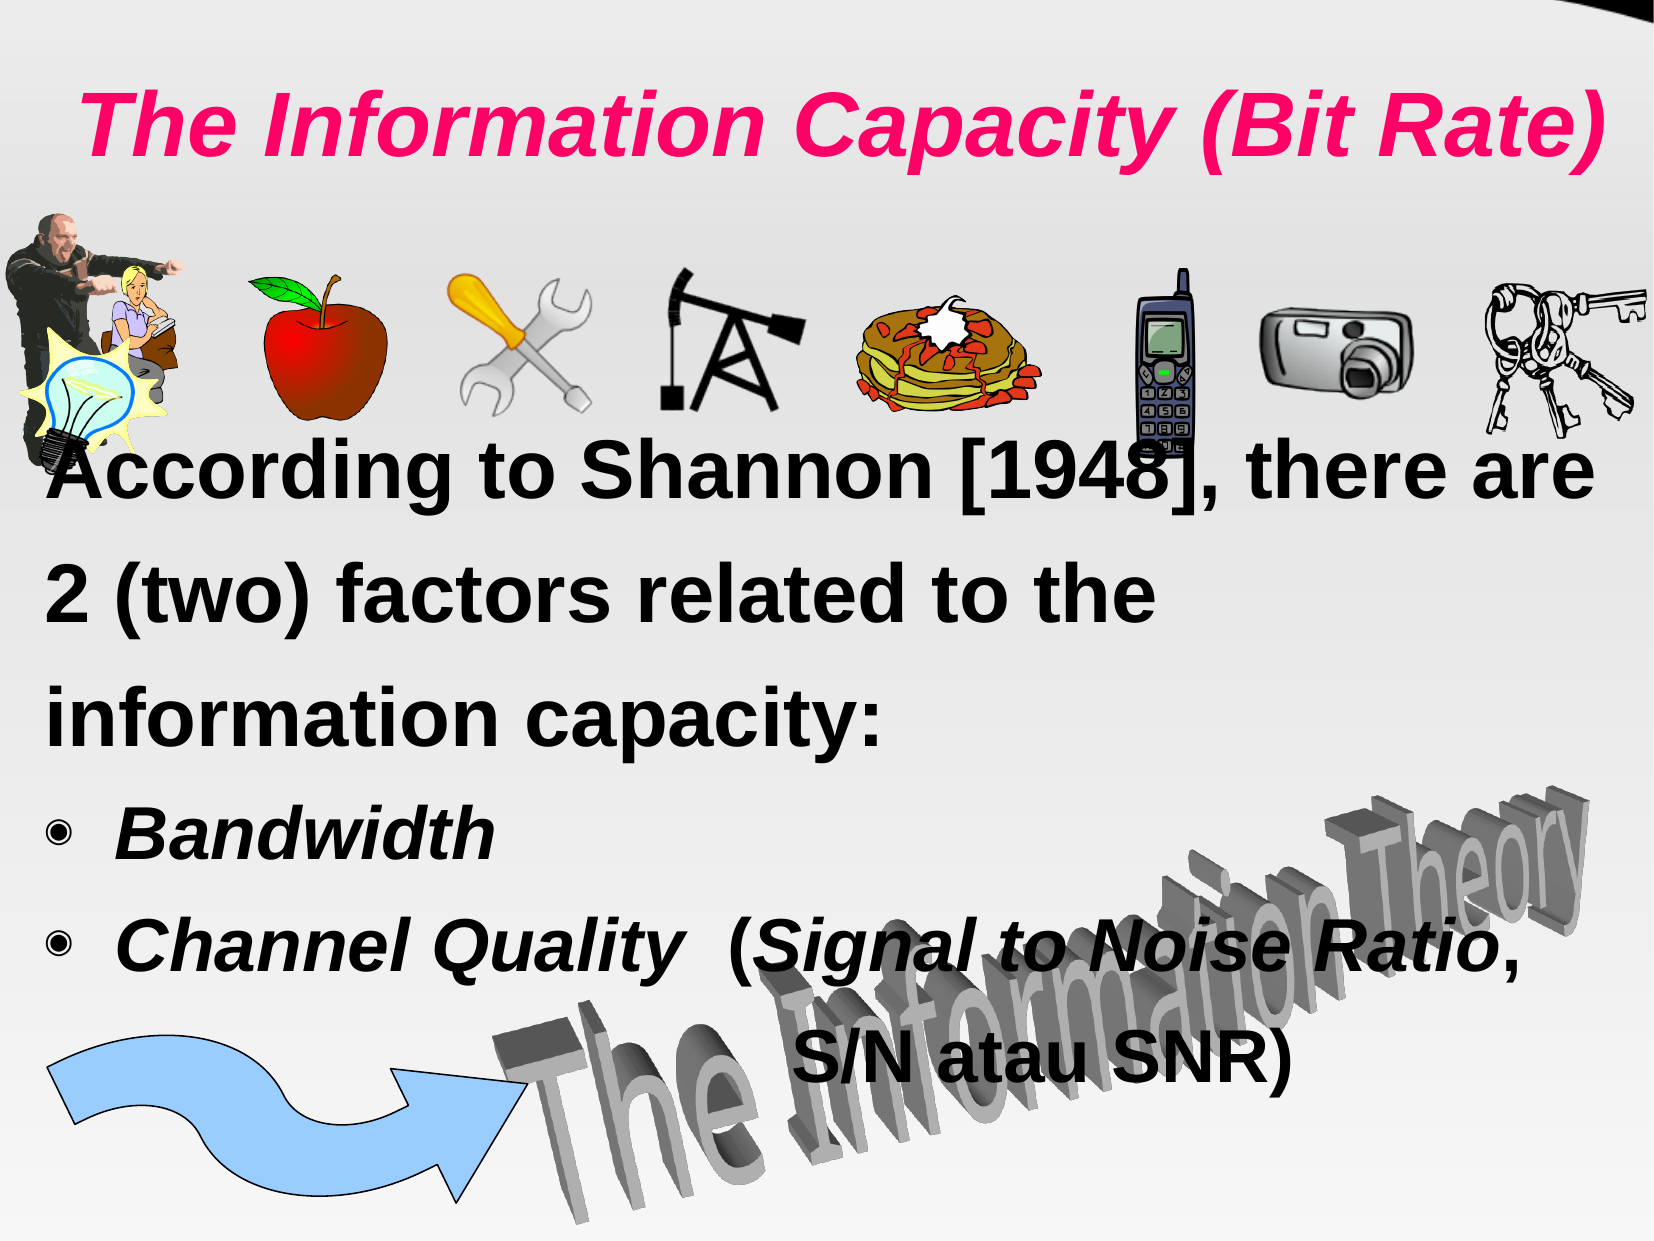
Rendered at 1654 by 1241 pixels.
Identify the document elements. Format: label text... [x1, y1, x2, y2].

text_box [47, 1035, 528, 1204]
title The Information Capacity (Bit Rate)‏ [60, 17, 1625, 206]
picture [0, 0, 1654, 1241]
text_box According to Shannon [1948], there are 2 (two) factors related to the information capacity: Bandwidth Channel Quality (Signal to Noise Ratio, S/N atau SNR)‏ [29, 383, 1624, 1022]
